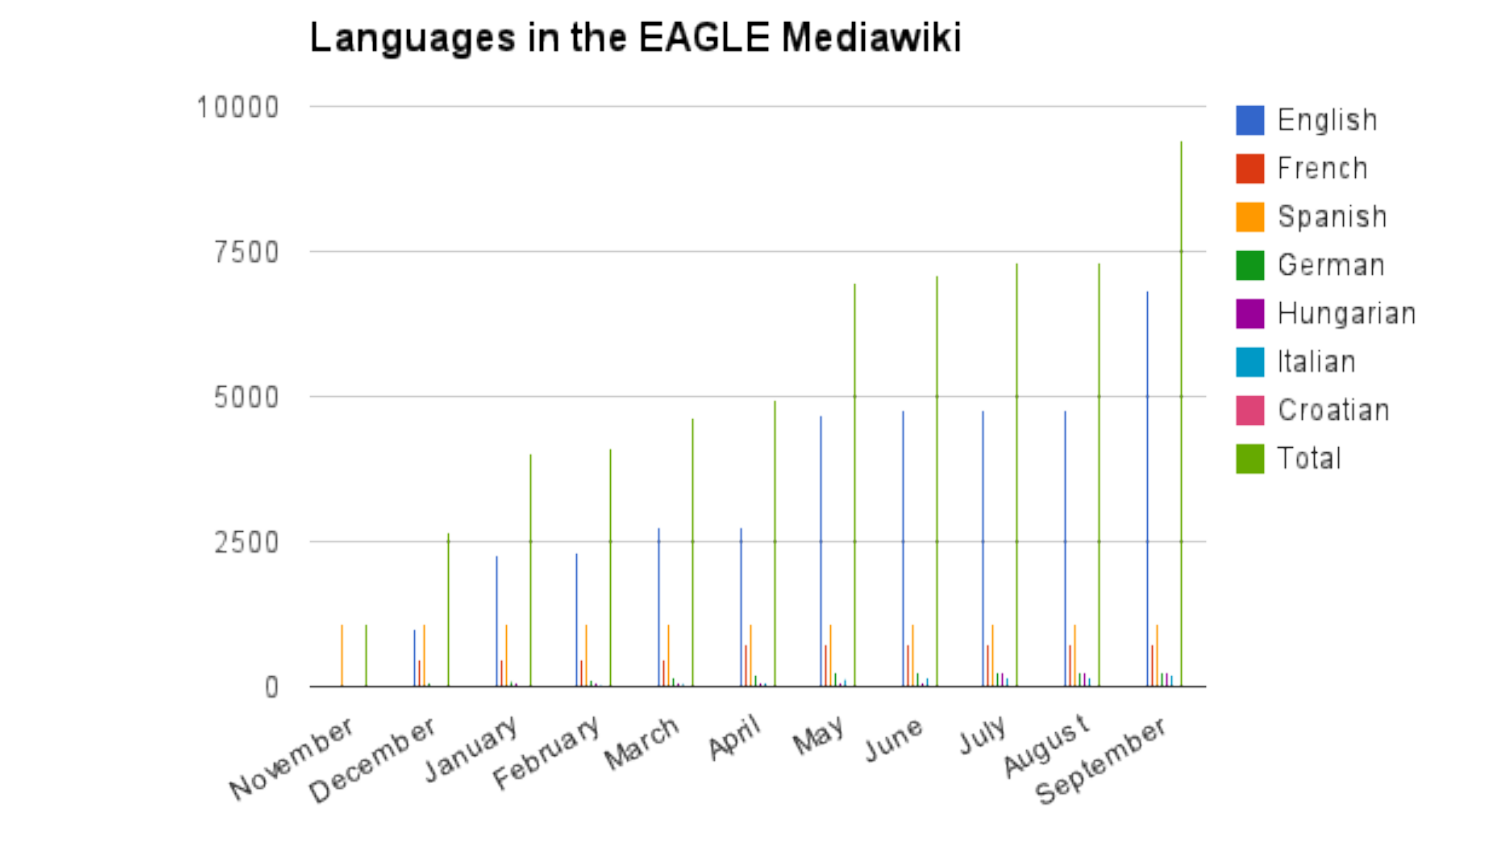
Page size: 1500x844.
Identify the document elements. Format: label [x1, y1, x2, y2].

picture [177, 0, 1430, 844]
